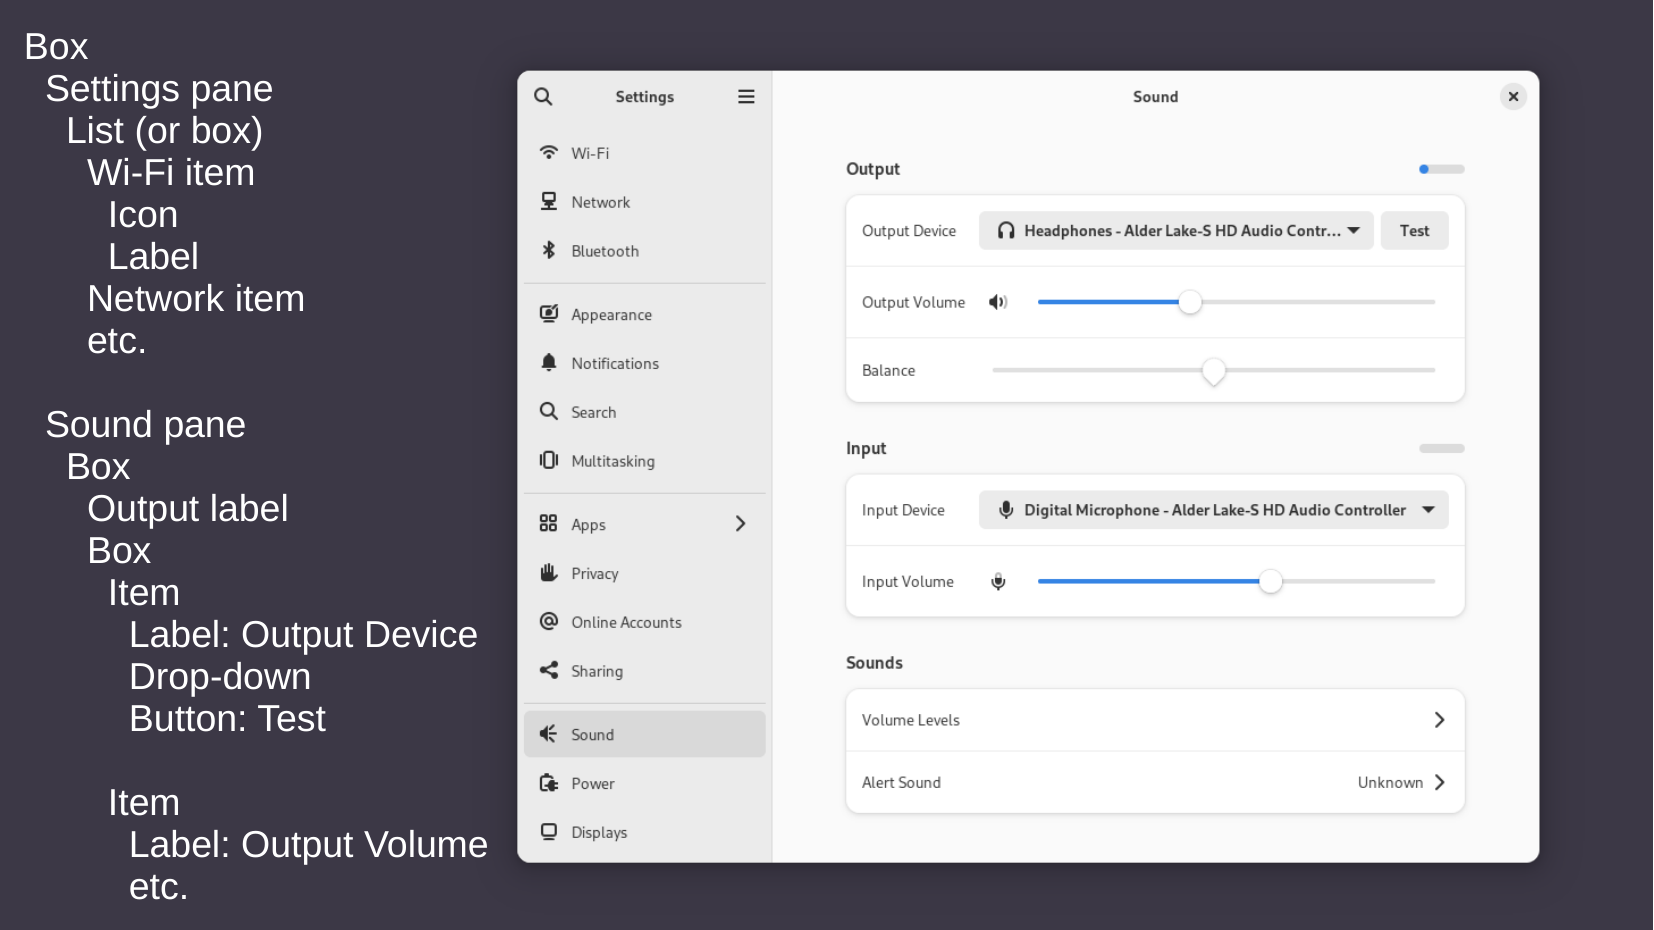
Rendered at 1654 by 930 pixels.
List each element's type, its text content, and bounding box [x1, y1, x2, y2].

picture [448, 8, 1609, 930]
text_box Box Settings pane List (or box) Wi-Fi item Icon Label Network item etc. Sound pane Box Output label Box Item Label: Output Device Drop-down Button: Test Item Label: Output Volume etc. [9, 18, 548, 916]
